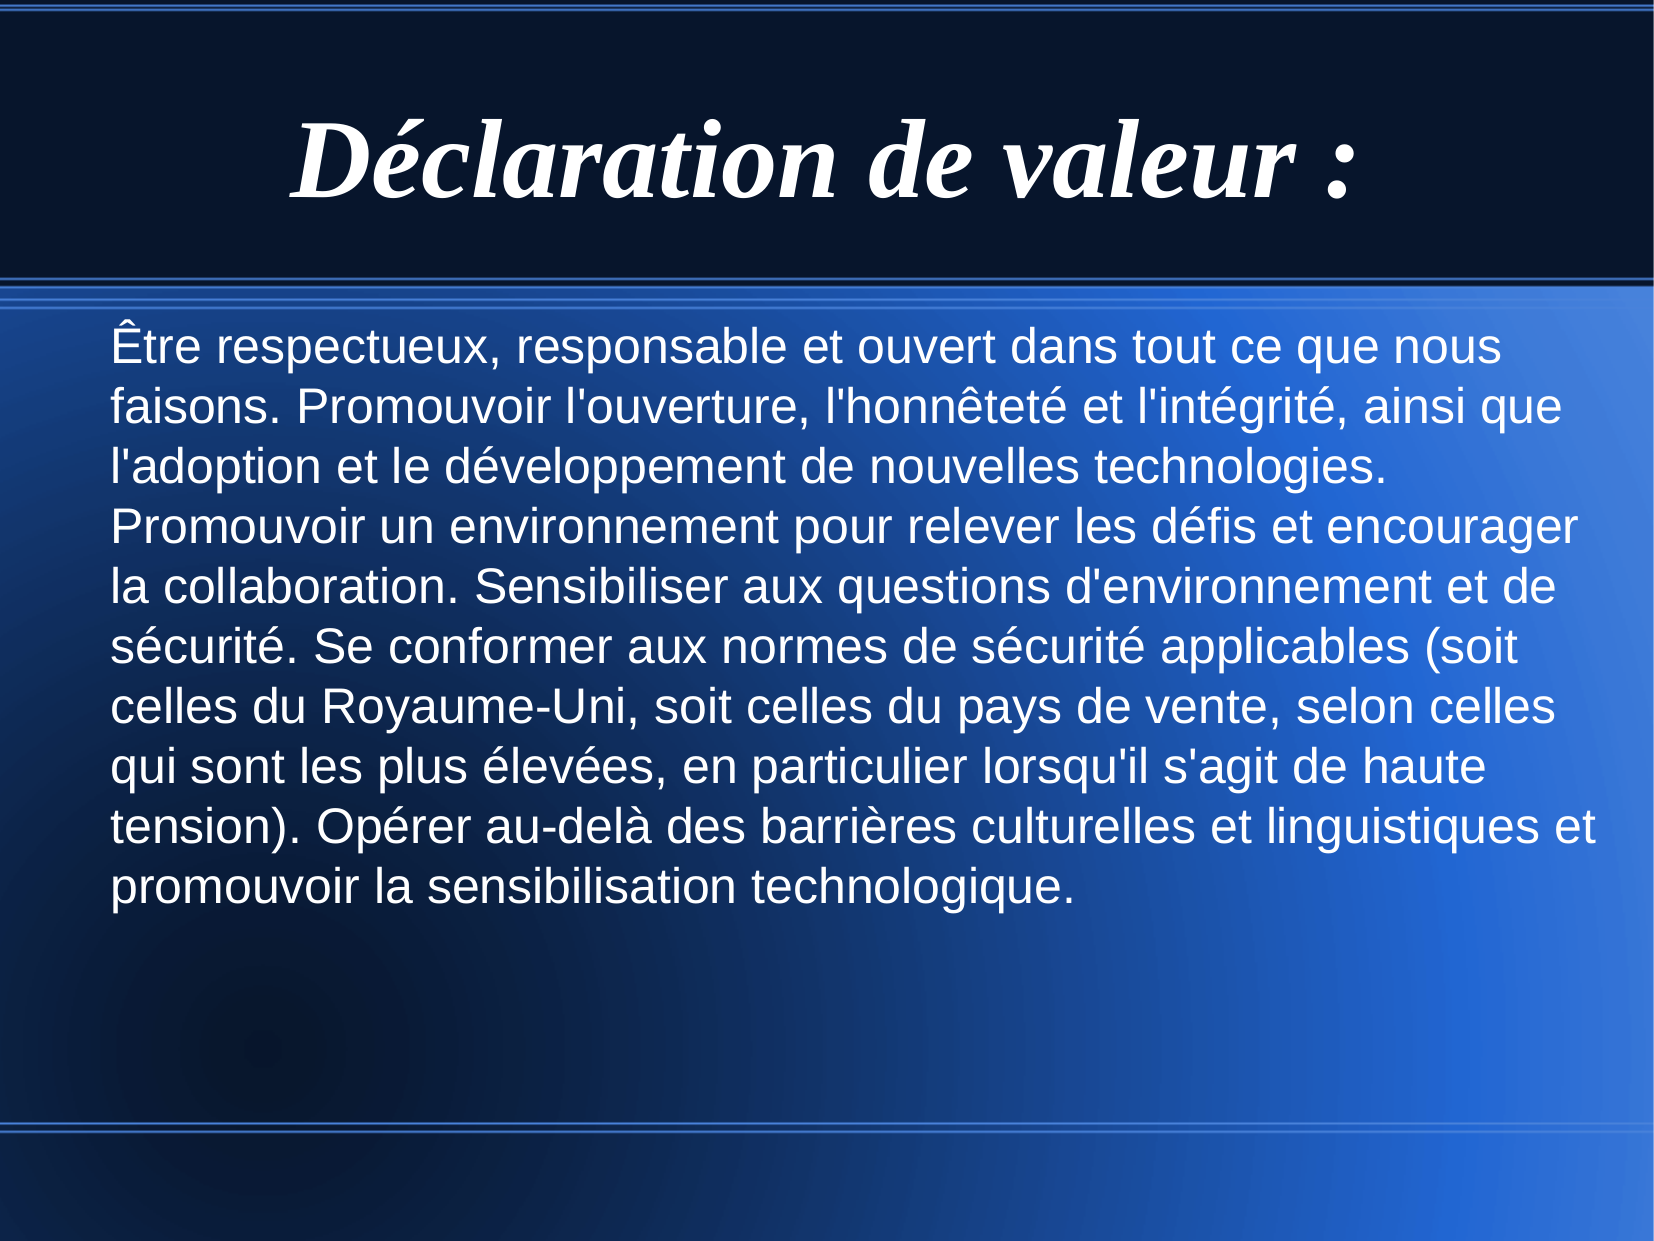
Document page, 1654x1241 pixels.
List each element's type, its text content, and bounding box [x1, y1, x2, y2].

list Être respectueux, responsable et ouvert dans tout ce que nous faisons. Promouvoir l'ouverture, l'honnêteté et l'intégrité, ainsi que l'adoption et le développement de nouvelles technologies. Promouvoir un environnement pour relever les défis et encourager la collaboration. Sensibiliser aux questions d'environnement et de sécurité. Se conformer aux normes de sécurité applicables (soit celles du Royaume-Uni, soit celles du pays de vente, selon celles qui sont les plus élevées, en particulier lorsqu'il s'agit de haute tension). Opérer au-delà des barrières culturelles et linguistiques et promouvoir la sensibilisation technologique. [110, 313, 1599, 1232]
title Déclaration de valeur : [82, 49, 1571, 257]
picture [0, 0, 1654, 1241]
